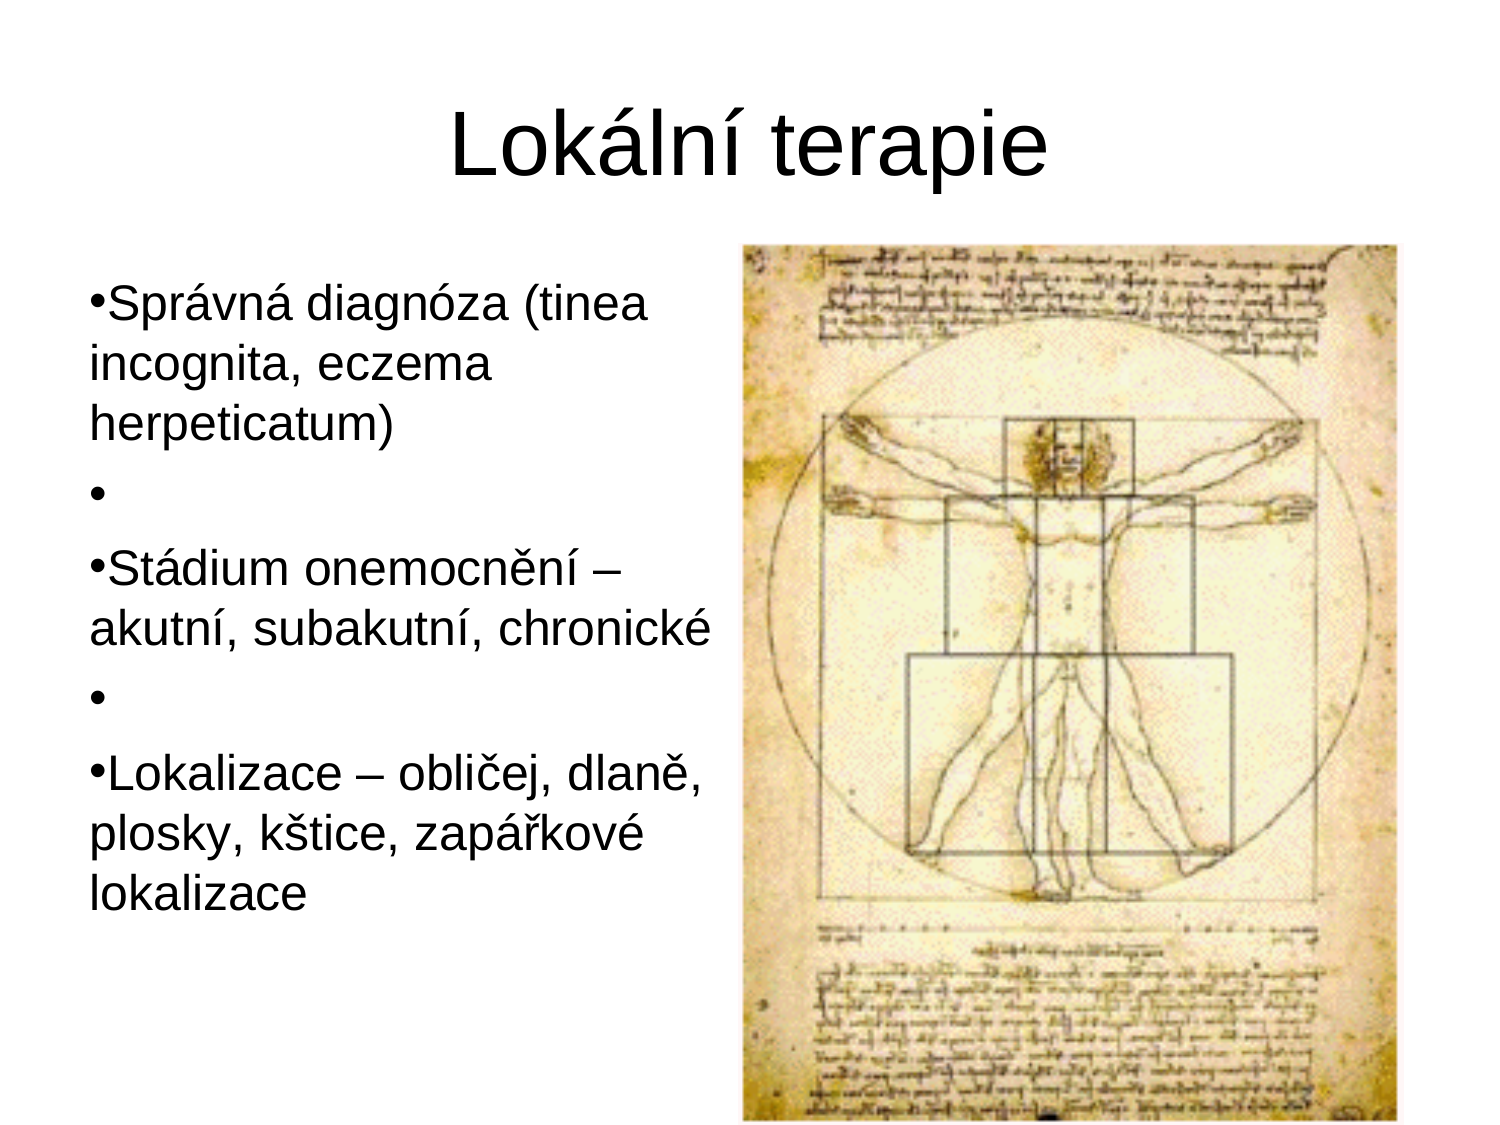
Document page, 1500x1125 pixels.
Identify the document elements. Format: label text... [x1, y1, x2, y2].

picture [738, 243, 1404, 1125]
title Lokální terapie [75, 45, 1426, 233]
list Správná diagnóza (tinea incognita, eczema herpeticatum) Stádium onemocnění – akutní, subakutní, chronické Lokalizace – obličej, dlaně, plosky, kštice, zapářkové lokalizace [75, 262, 738, 1005]
